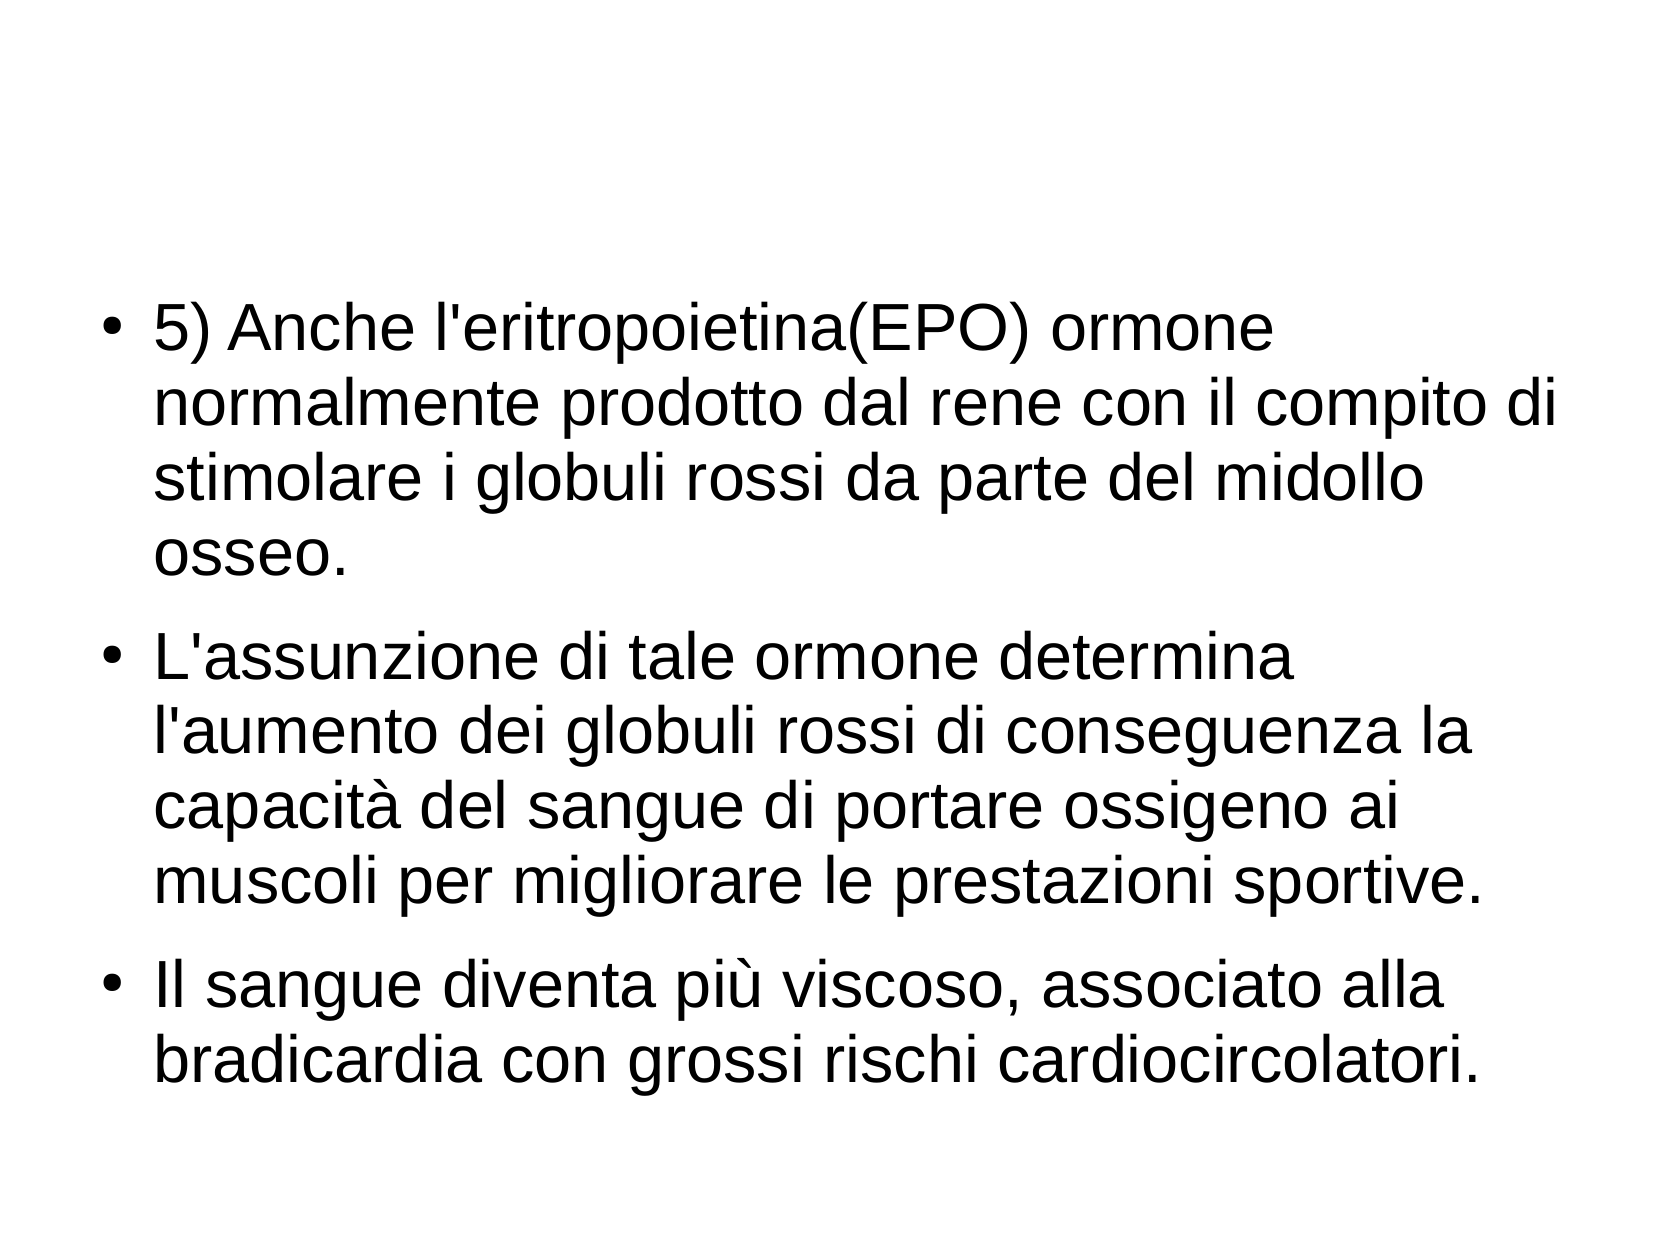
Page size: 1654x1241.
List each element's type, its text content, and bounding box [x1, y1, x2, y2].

list 5) Anche l'eritropoietina(EPO) ormone normalmente prodotto dal rene con il compito di stimolare i globuli rossi da parte del midollo osseo. L'assunzione di tale ormone determina l'aumento dei globuli rossi di conseguenza la capacità del sangue di portare ossigeno ai muscoli per migliorare le prestazioni sportive. Il sangue diventa più viscoso, associato alla bradicardia con grossi rischi cardiocircolatori. [82, 290, 1571, 1109]
